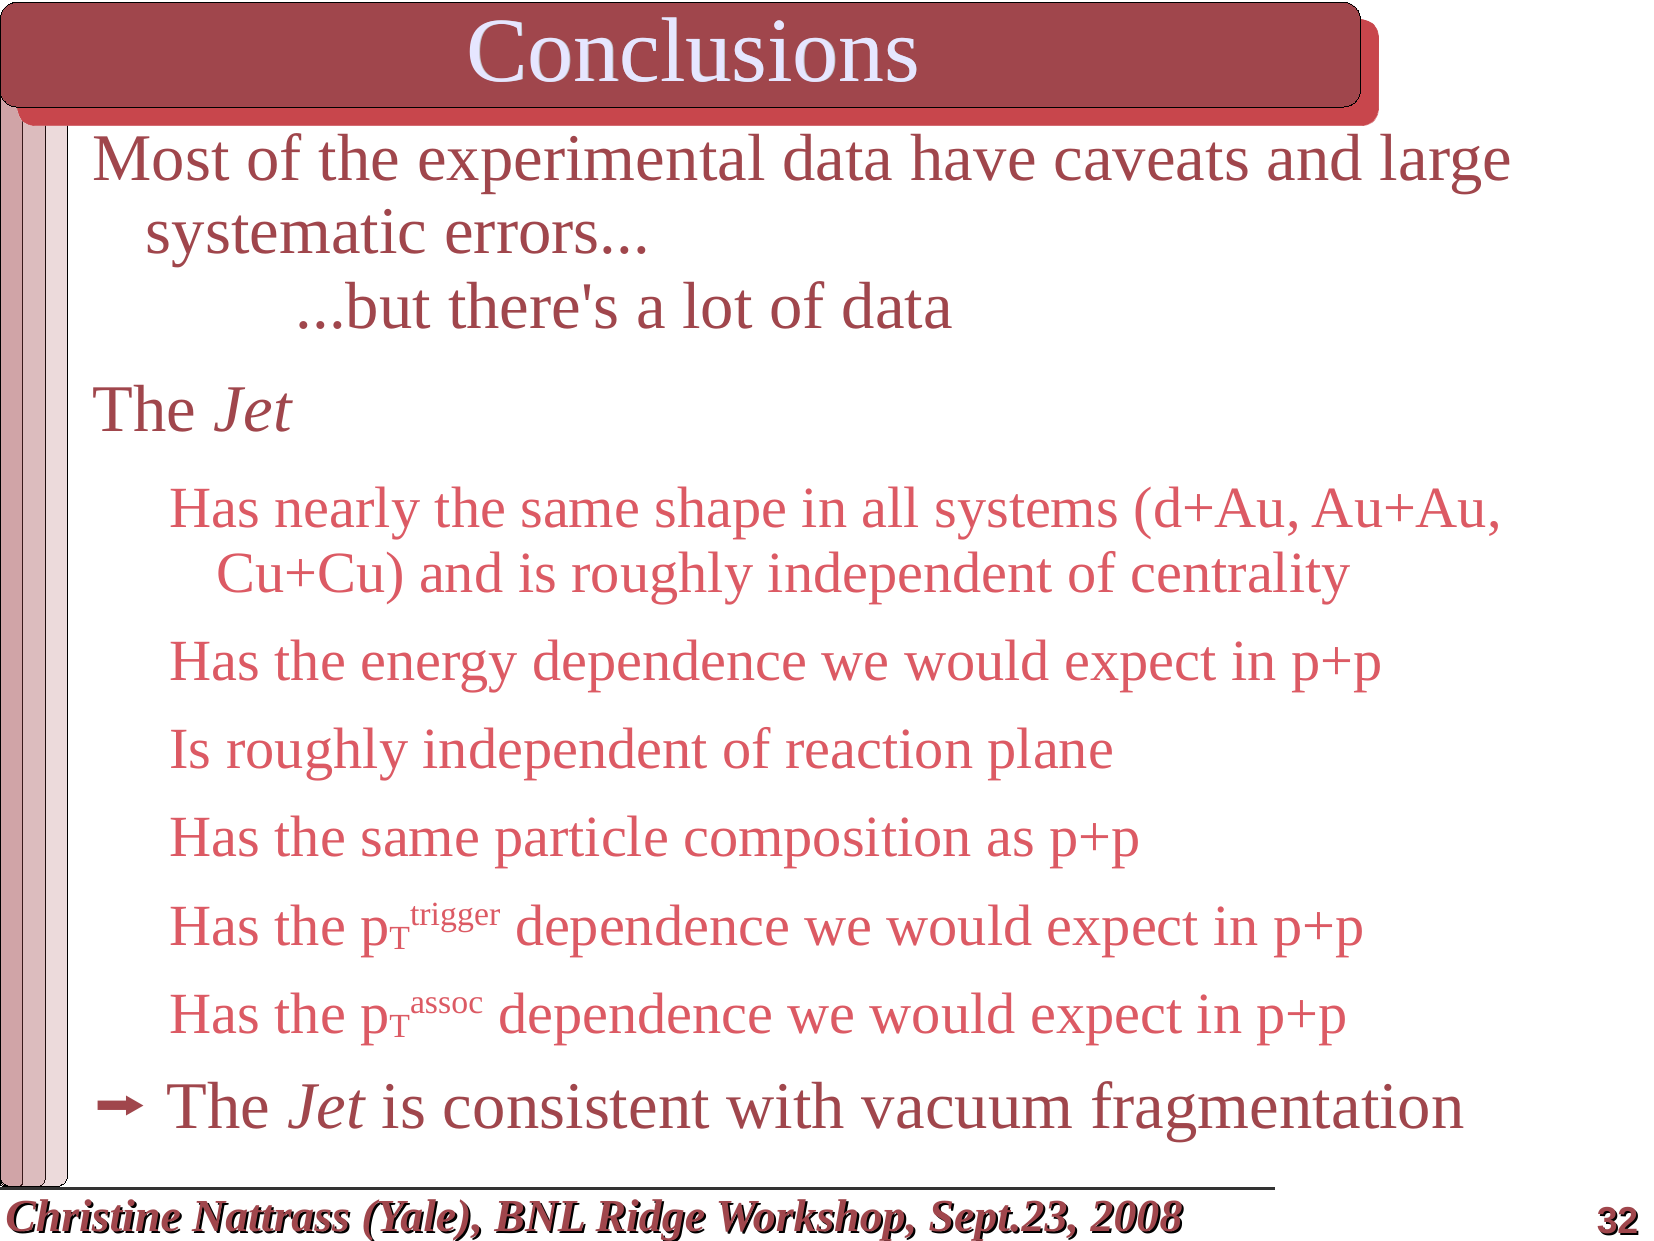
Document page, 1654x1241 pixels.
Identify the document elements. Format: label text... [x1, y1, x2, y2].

title Conclusions [0, 0, 1388, 107]
list Most of the experimental data have caveats and large systematic errors... ...but there's a lot of data The Jet Has nearly the same shape in all systems (d+Au, Au+Au, Cu+Cu) and is roughly independent of centrality Has the energy dependence we would expect in p+p Is roughly independent of reaction plane Has the same particle composition as p+p Has the pTtrigger dependence we would expect in p+p Has the pTassoc dependence we would expect in p+p  The Jet is consistent with vacuum fragmentation [75, 120, 1651, 1187]
